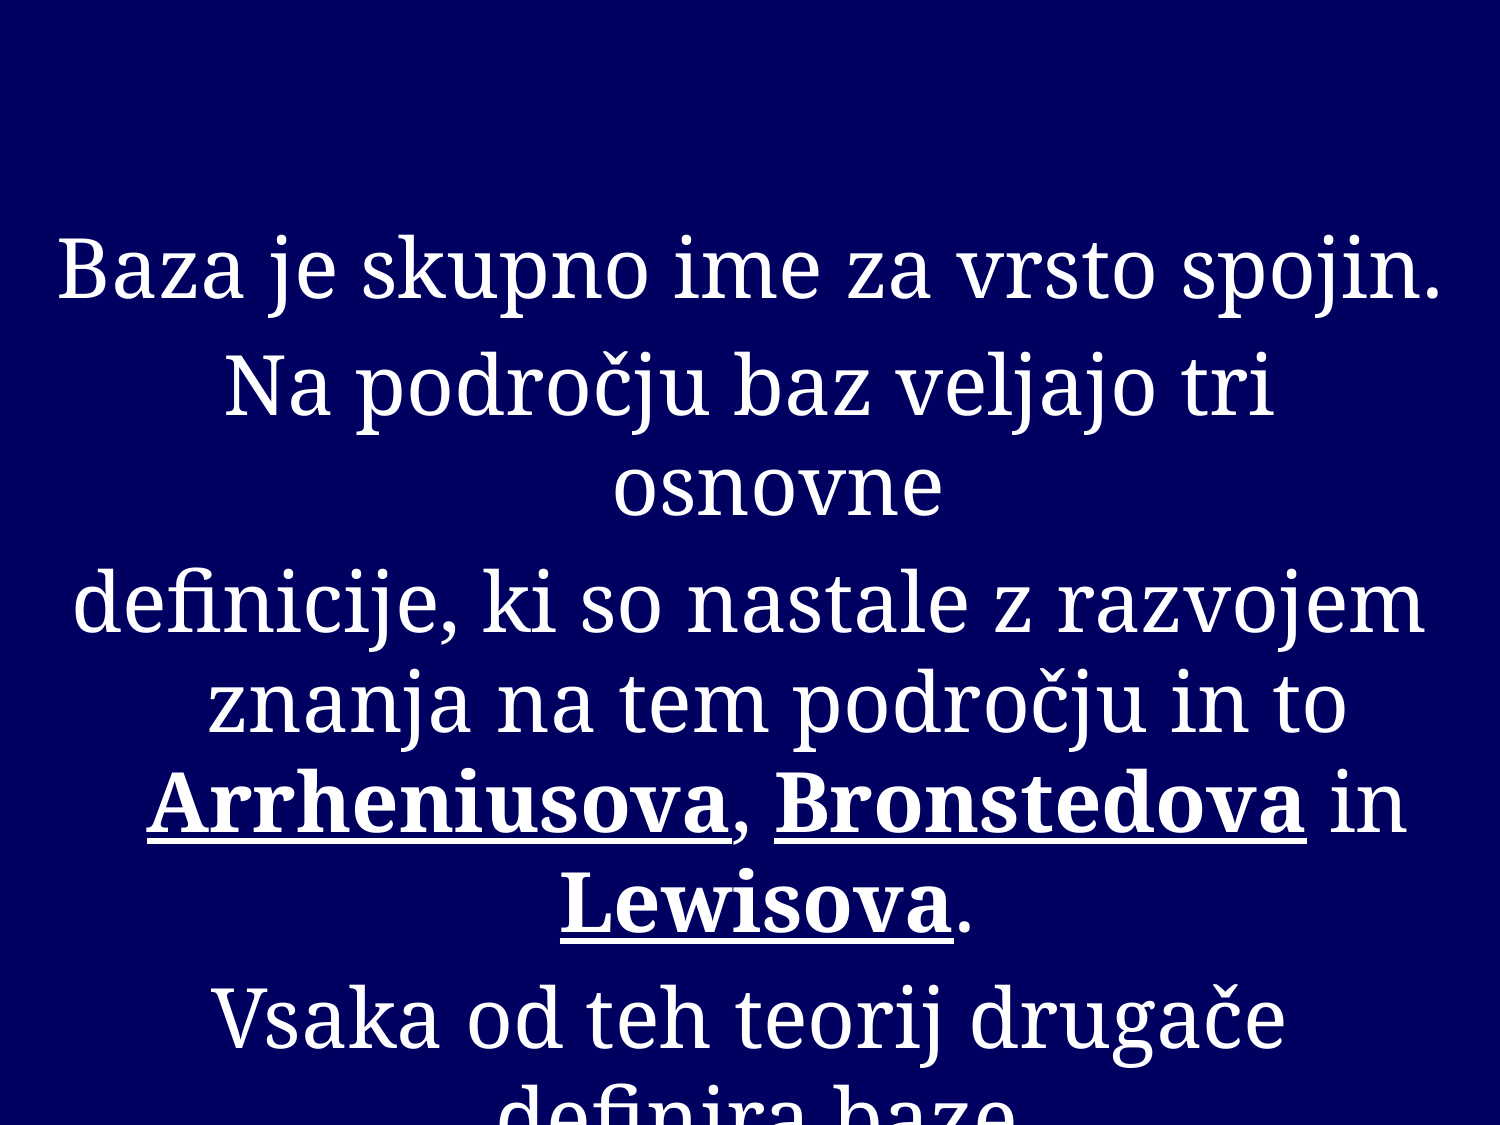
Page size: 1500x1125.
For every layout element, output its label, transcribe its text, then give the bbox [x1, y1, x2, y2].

list Baza je skupno ime za vrsto spojin. Na področju baz veljajo tri osnovne definicije, ki so nastale z razvojem znanja na tem področju in to Arrheniusova, Bronstedova in Lewisova. Vsaka od teh teorij drugače definira baze. [41, 208, 1459, 993]
